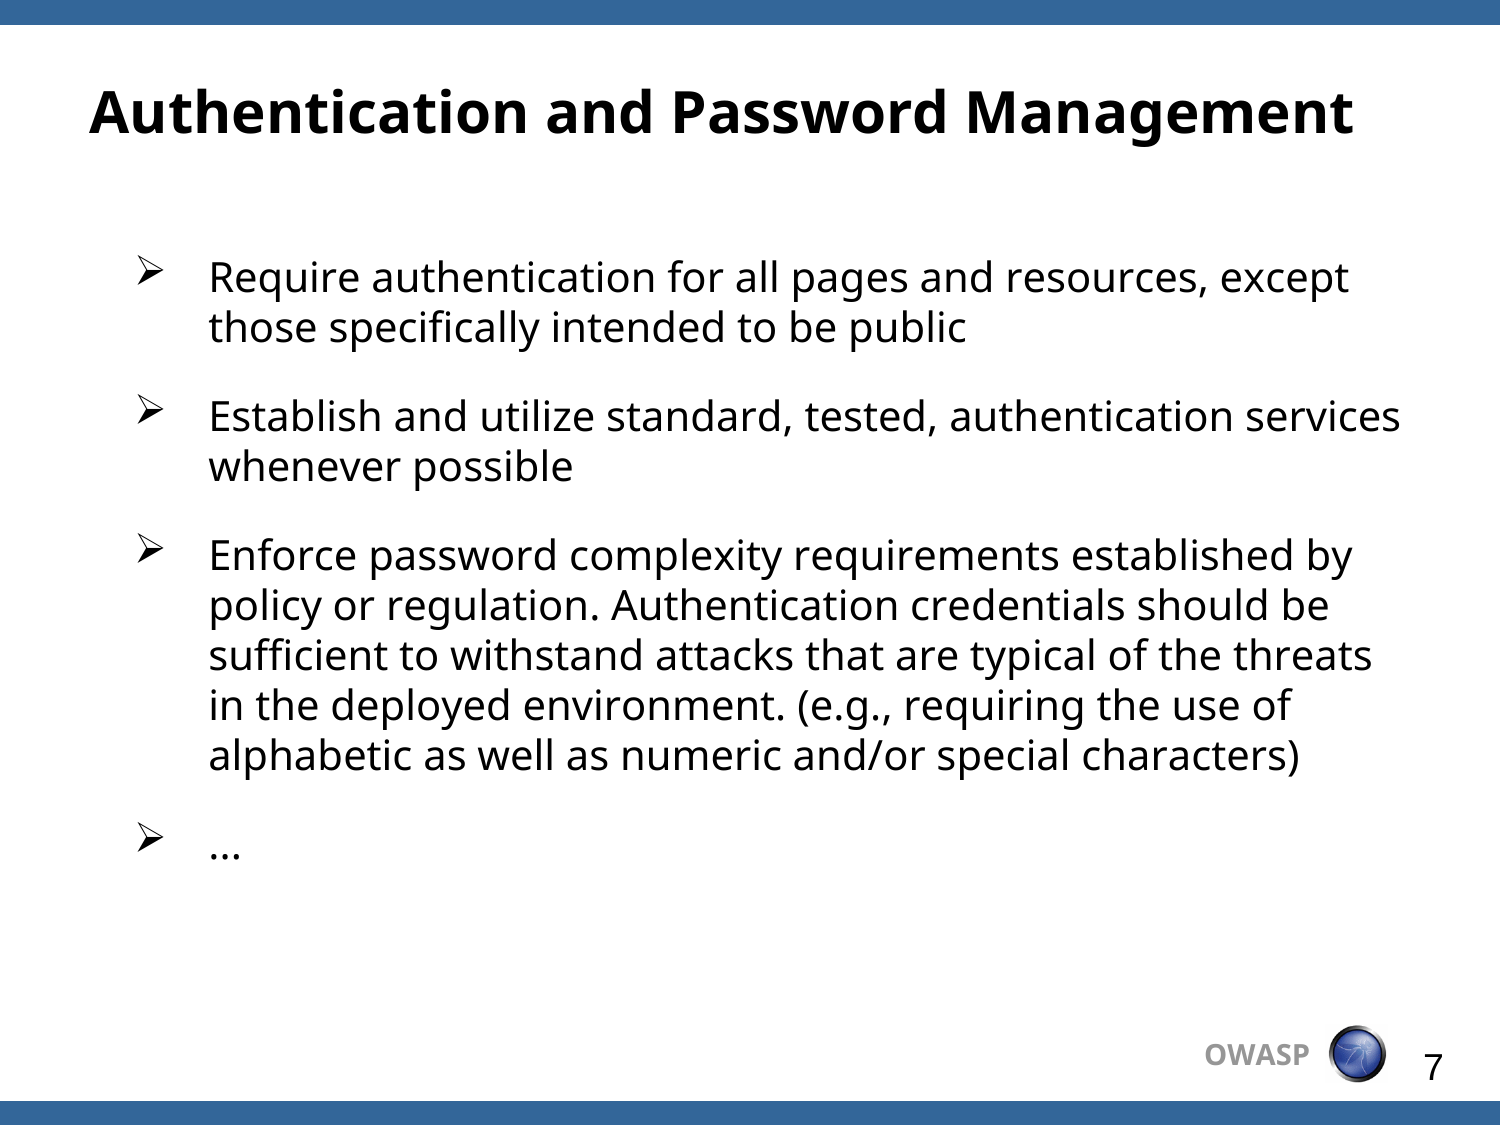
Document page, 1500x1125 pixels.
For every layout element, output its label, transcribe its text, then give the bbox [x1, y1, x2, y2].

picture [1325, 1024, 1388, 1083]
list Require authentication for all pages and resources, except those specifically intended to be public Establish and utilize standard, tested, authentication services whenever possible Enforce password complexity requirements established by policy or regulation. Authentication credentials should be sufficient to withstand attacks that are typical of the threats in the deployed environment. (e.g., requiring the use of alphabetic as well as numeric and/or special characters) ... [81, 242, 1418, 951]
title Authentication and Password Management [75, 45, 1426, 176]
